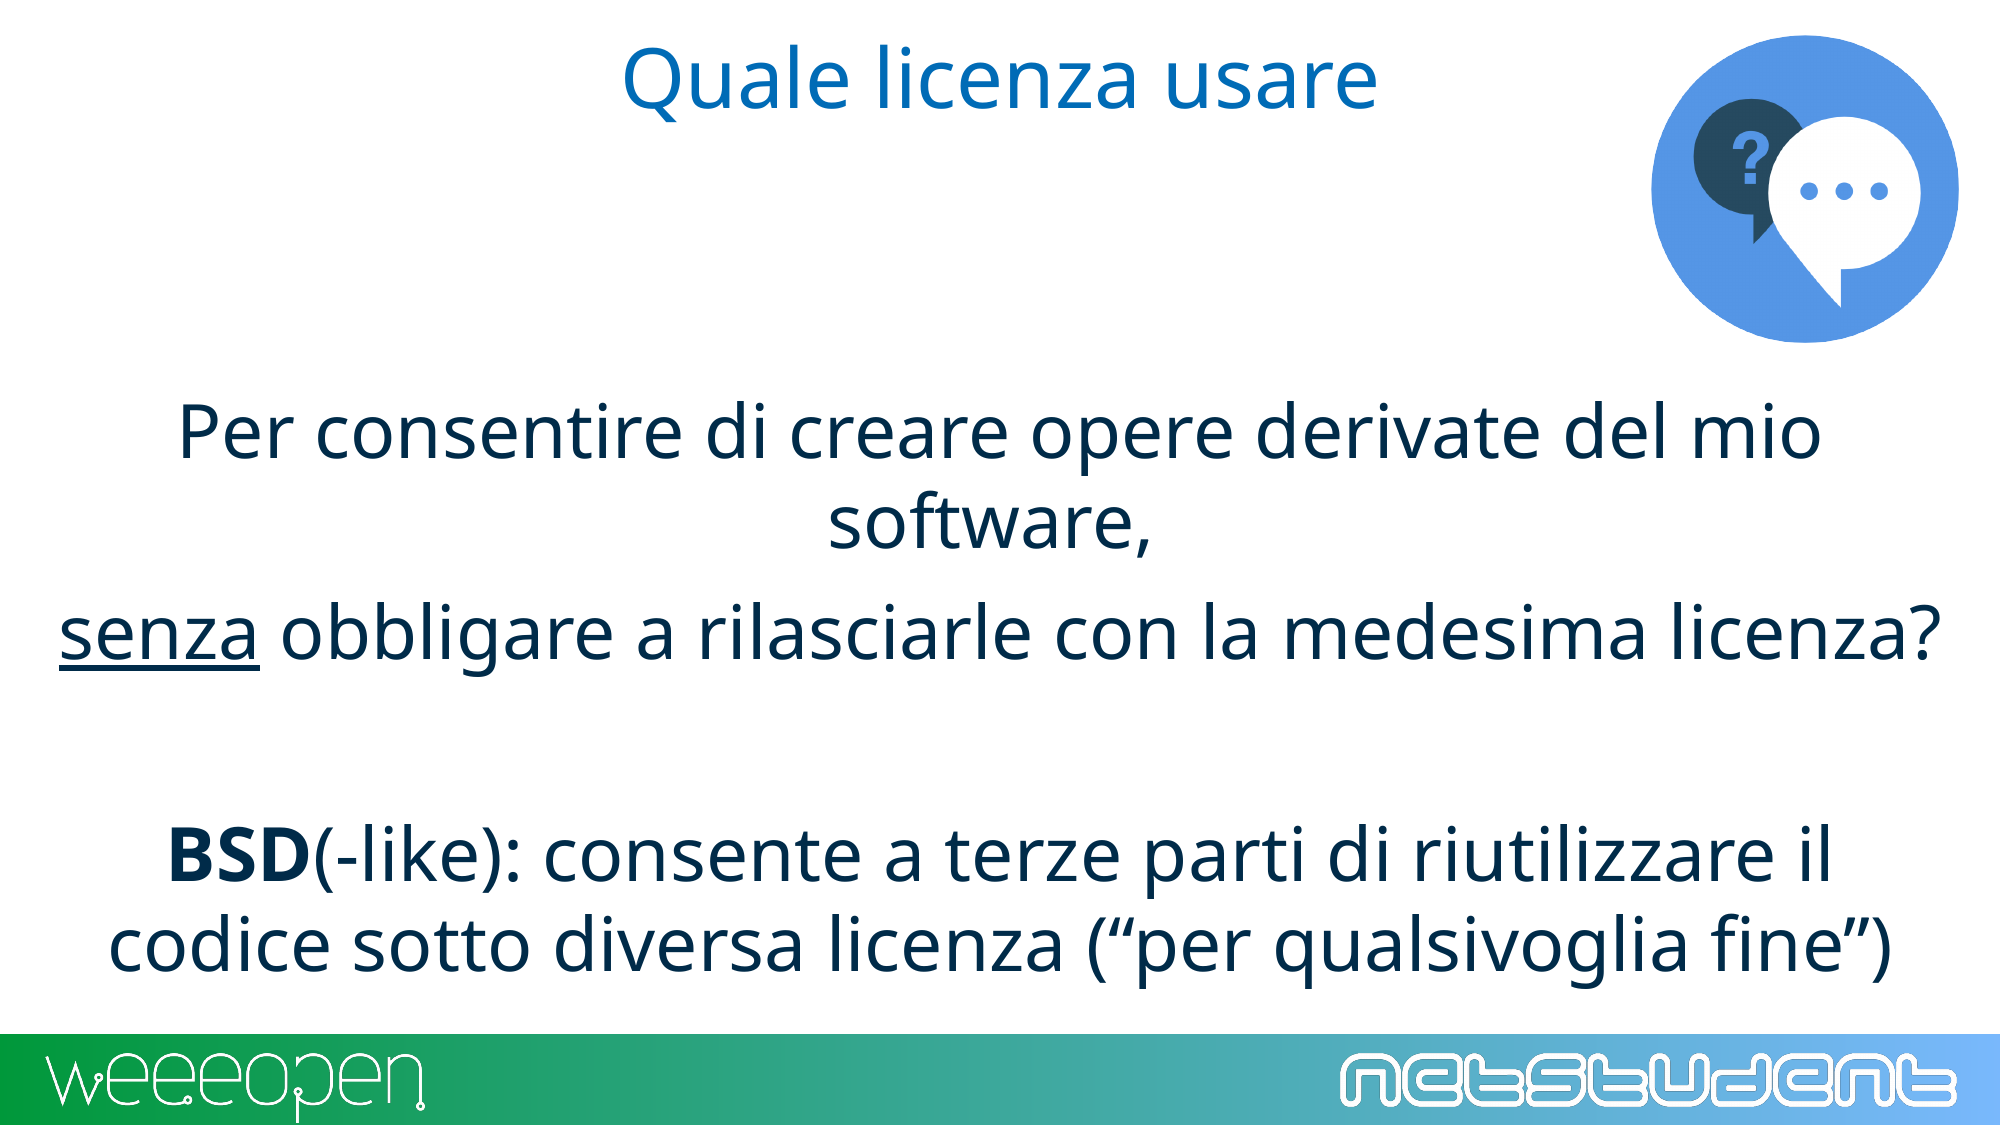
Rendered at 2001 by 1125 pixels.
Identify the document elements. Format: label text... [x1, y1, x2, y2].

picture [1651, 35, 1959, 343]
picture [45, 1053, 425, 1123]
text_box Quale licenza usare [43, 29, 1959, 247]
text_box Per consentire di creare opere derivate del mio software, senza obbligare a rilasciarle con la medesima licenza? BSD(-like): consente a terze parti di riutilizzare il codice sotto diversa licenza (“per qualsivoglia fine”) [43, 265, 1959, 981]
picture [1340, 1053, 1957, 1107]
